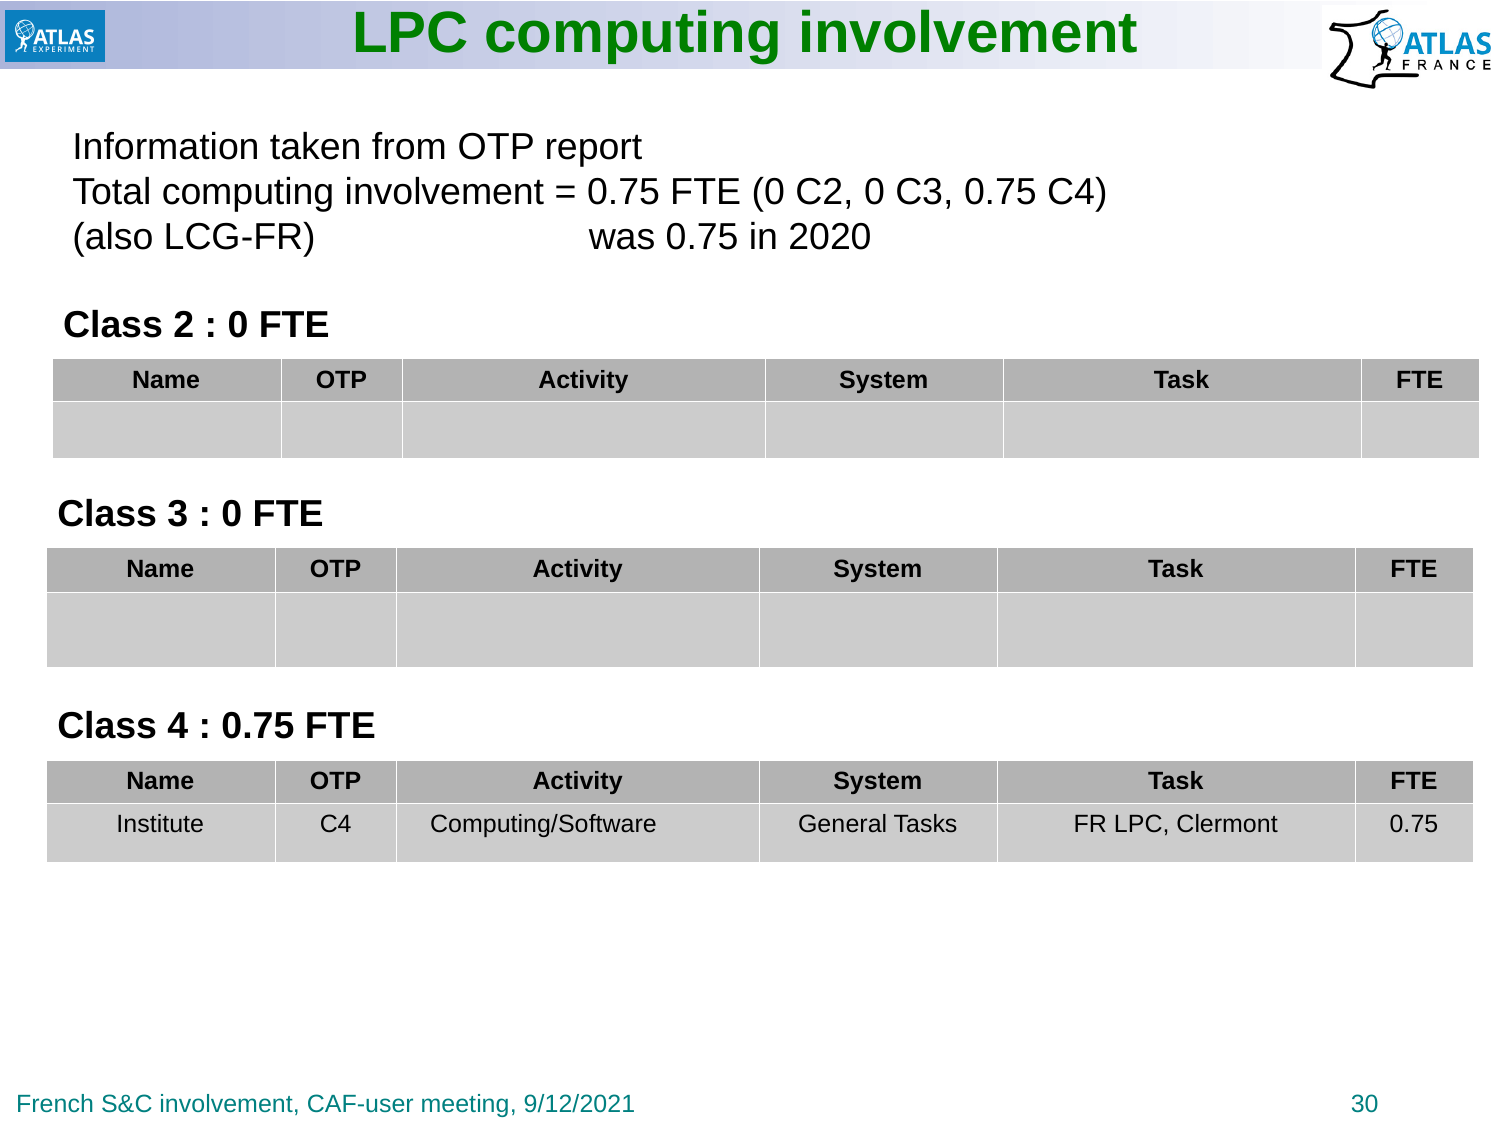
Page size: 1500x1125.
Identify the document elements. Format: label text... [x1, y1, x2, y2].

table_cell [766, 402, 1003, 458]
table_header Task [998, 548, 1355, 592]
table_header FTE [1356, 761, 1473, 803]
table_header Name [53, 359, 281, 401]
text_box Class 4 : 0.75 FTE [42, 694, 576, 750]
table_header Activity [397, 761, 759, 803]
table_cell [53, 402, 281, 458]
table_cell C4 [276, 804, 396, 862]
table_cell Computing/Software [397, 804, 759, 862]
text_box Class 2 : 0 FTE [48, 292, 582, 348]
table_cell [47, 593, 275, 667]
table_cell [282, 402, 402, 458]
table_cell [998, 593, 1355, 667]
table_header Task [998, 761, 1355, 803]
table_header System [760, 548, 997, 592]
table_header Name [47, 761, 275, 803]
table_cell [760, 593, 997, 667]
table_cell [403, 402, 765, 458]
table_header Task [1004, 359, 1361, 401]
table_cell [1356, 593, 1473, 667]
text_box Class 3 : 0 FTE [42, 481, 576, 537]
table_cell Institute [47, 804, 275, 862]
table_header OTP [282, 359, 402, 401]
table_cell FR LPC, Clermont [998, 804, 1355, 862]
table_cell [1362, 402, 1479, 458]
text_box Information taken from OTP report Total computing involvement = 0.75 FTE (0 C2, 0 C3, 0.75 C4) (also LCG-FR) was 0.75 in 2020 [57, 114, 1416, 294]
table_cell [1004, 402, 1361, 458]
table_header OTP [276, 548, 396, 592]
table_cell General Tasks [760, 804, 997, 862]
table_header Activity [397, 548, 759, 592]
table_header OTP [276, 761, 396, 803]
table_cell [397, 593, 759, 667]
text_box LPC computing involvement [5, 0, 1500, 118]
table_header FTE [1362, 359, 1479, 401]
table_header System [760, 761, 997, 803]
table_header FTE [1356, 548, 1473, 592]
table_cell 0.75 [1356, 804, 1473, 862]
table_header System [766, 359, 1003, 401]
table_header Activity [403, 359, 765, 401]
table_header Name [47, 548, 275, 592]
table_cell [276, 593, 396, 667]
